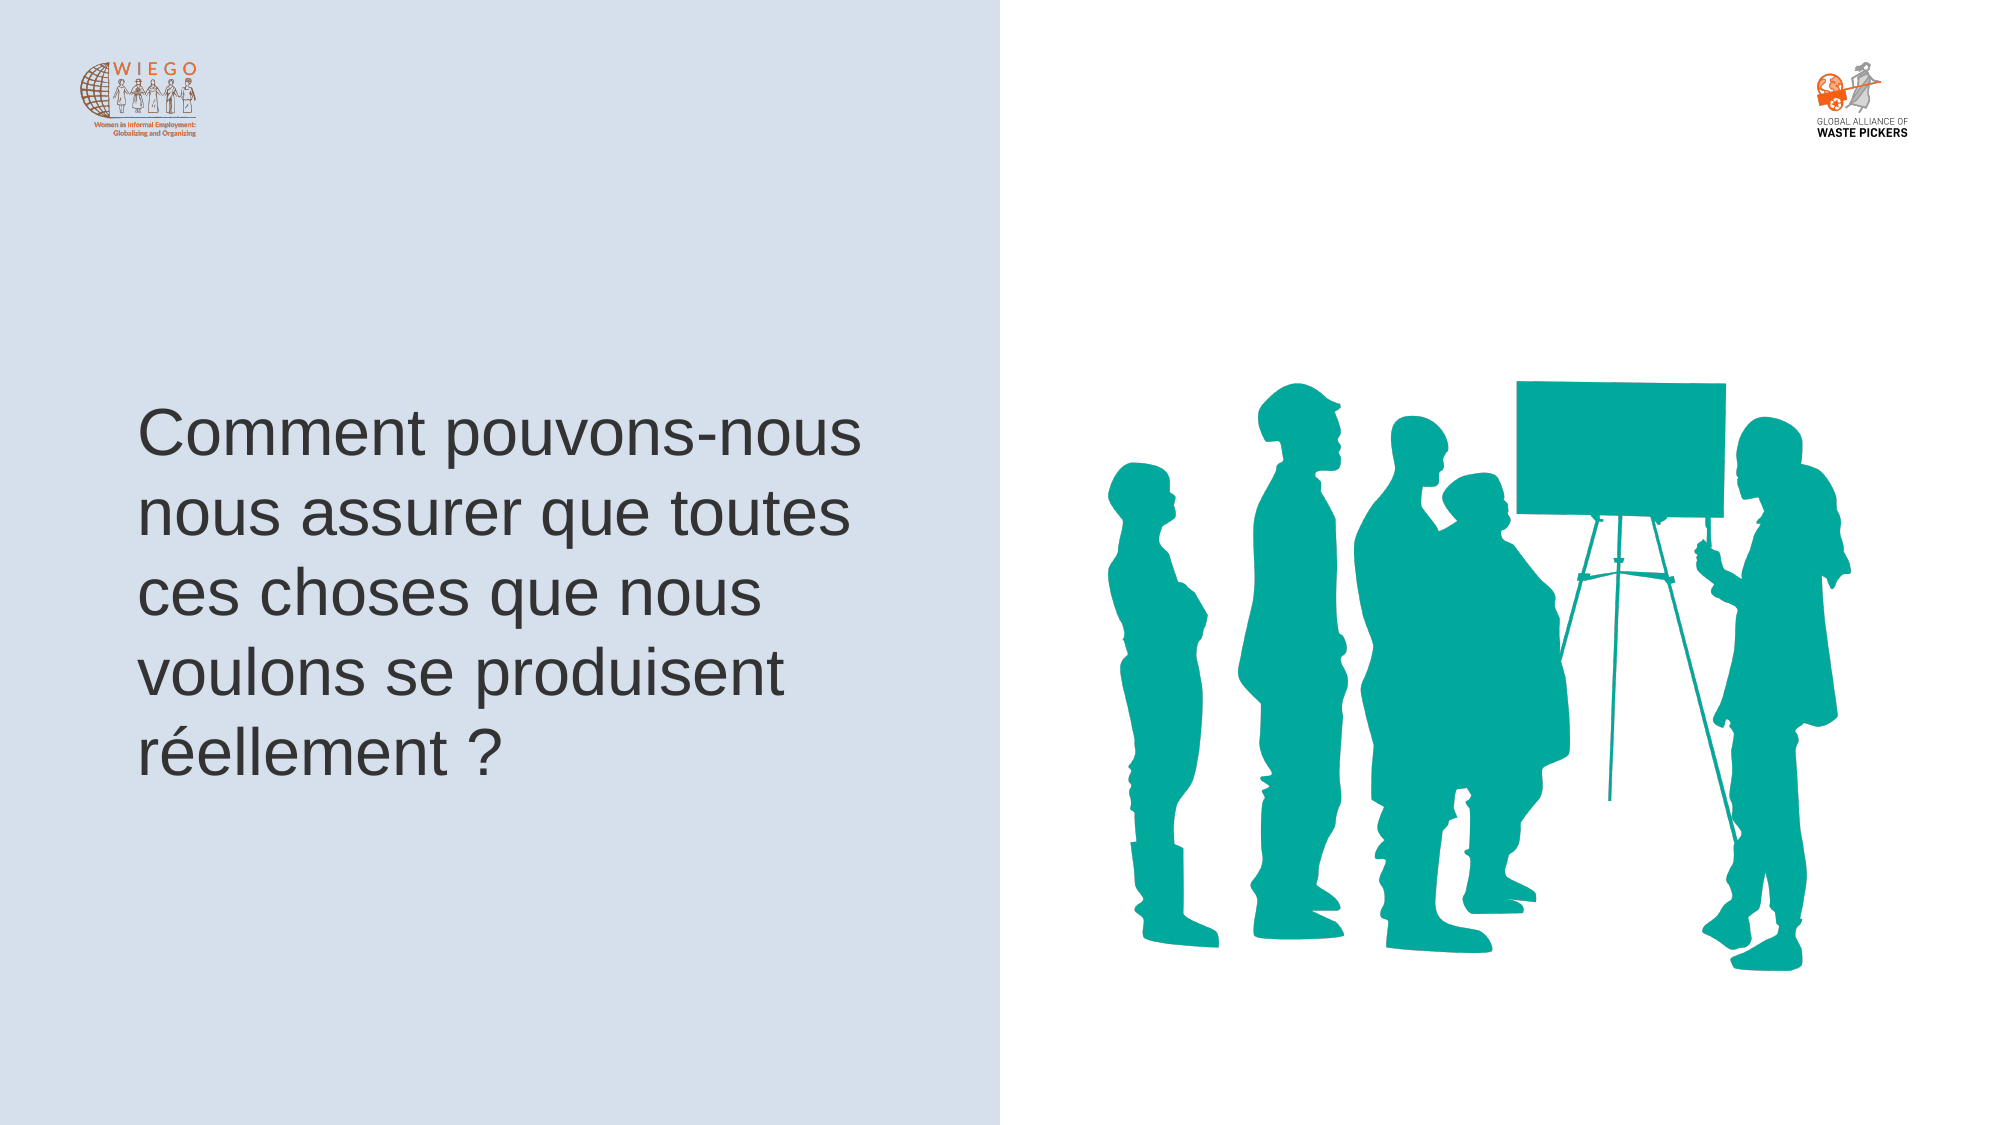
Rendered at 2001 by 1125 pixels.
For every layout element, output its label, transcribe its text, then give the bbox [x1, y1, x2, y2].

picture [80, 62, 196, 137]
text_box Comment pouvons-nous nous assurer que toutes ces choses que nous voulons se produisent réellement ? [122, 381, 934, 797]
picture [1108, 381, 1851, 972]
picture [1817, 62, 1908, 137]
